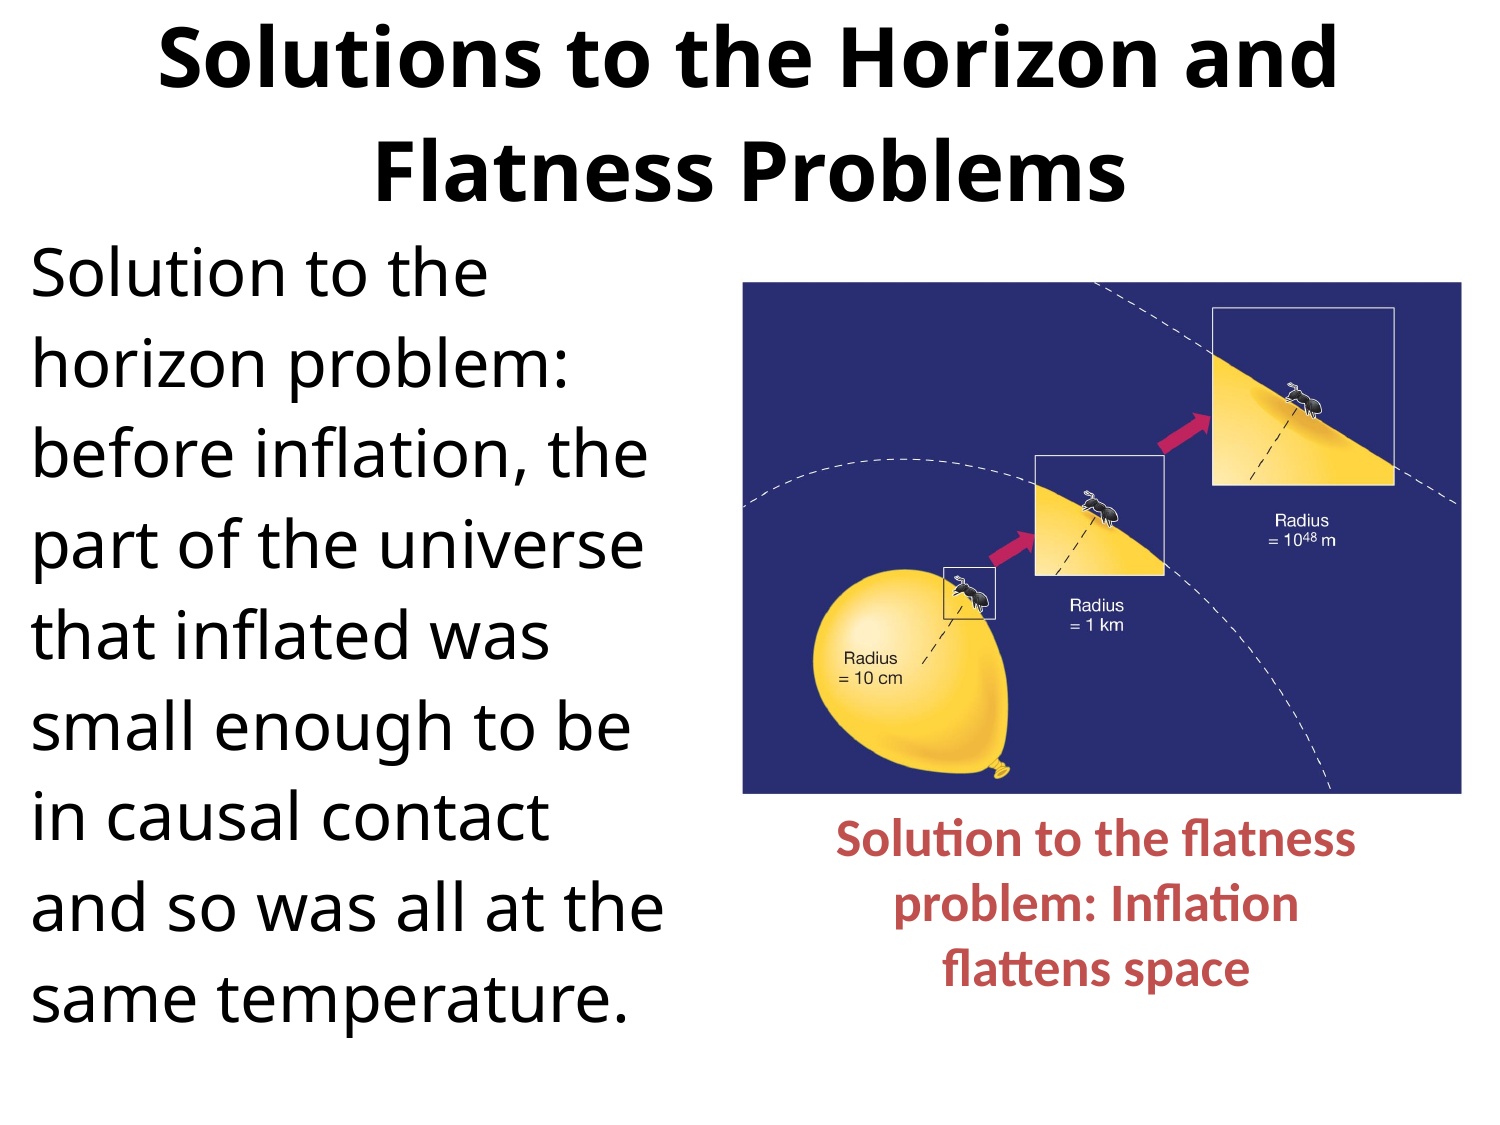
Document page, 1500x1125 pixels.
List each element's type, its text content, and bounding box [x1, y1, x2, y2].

title Solutions to the Horizon and Flatness Problems [30, 15, 1471, 210]
picture [739, 278, 1465, 796]
text_box Solution to the flatness problem: Inflation flattens space [791, 796, 1402, 1006]
list Solution to the horizon problem: before inflation, the part of the universe that inflated was small enough to be in causal contact and so was all at the same temperature. [30, 224, 676, 1111]
